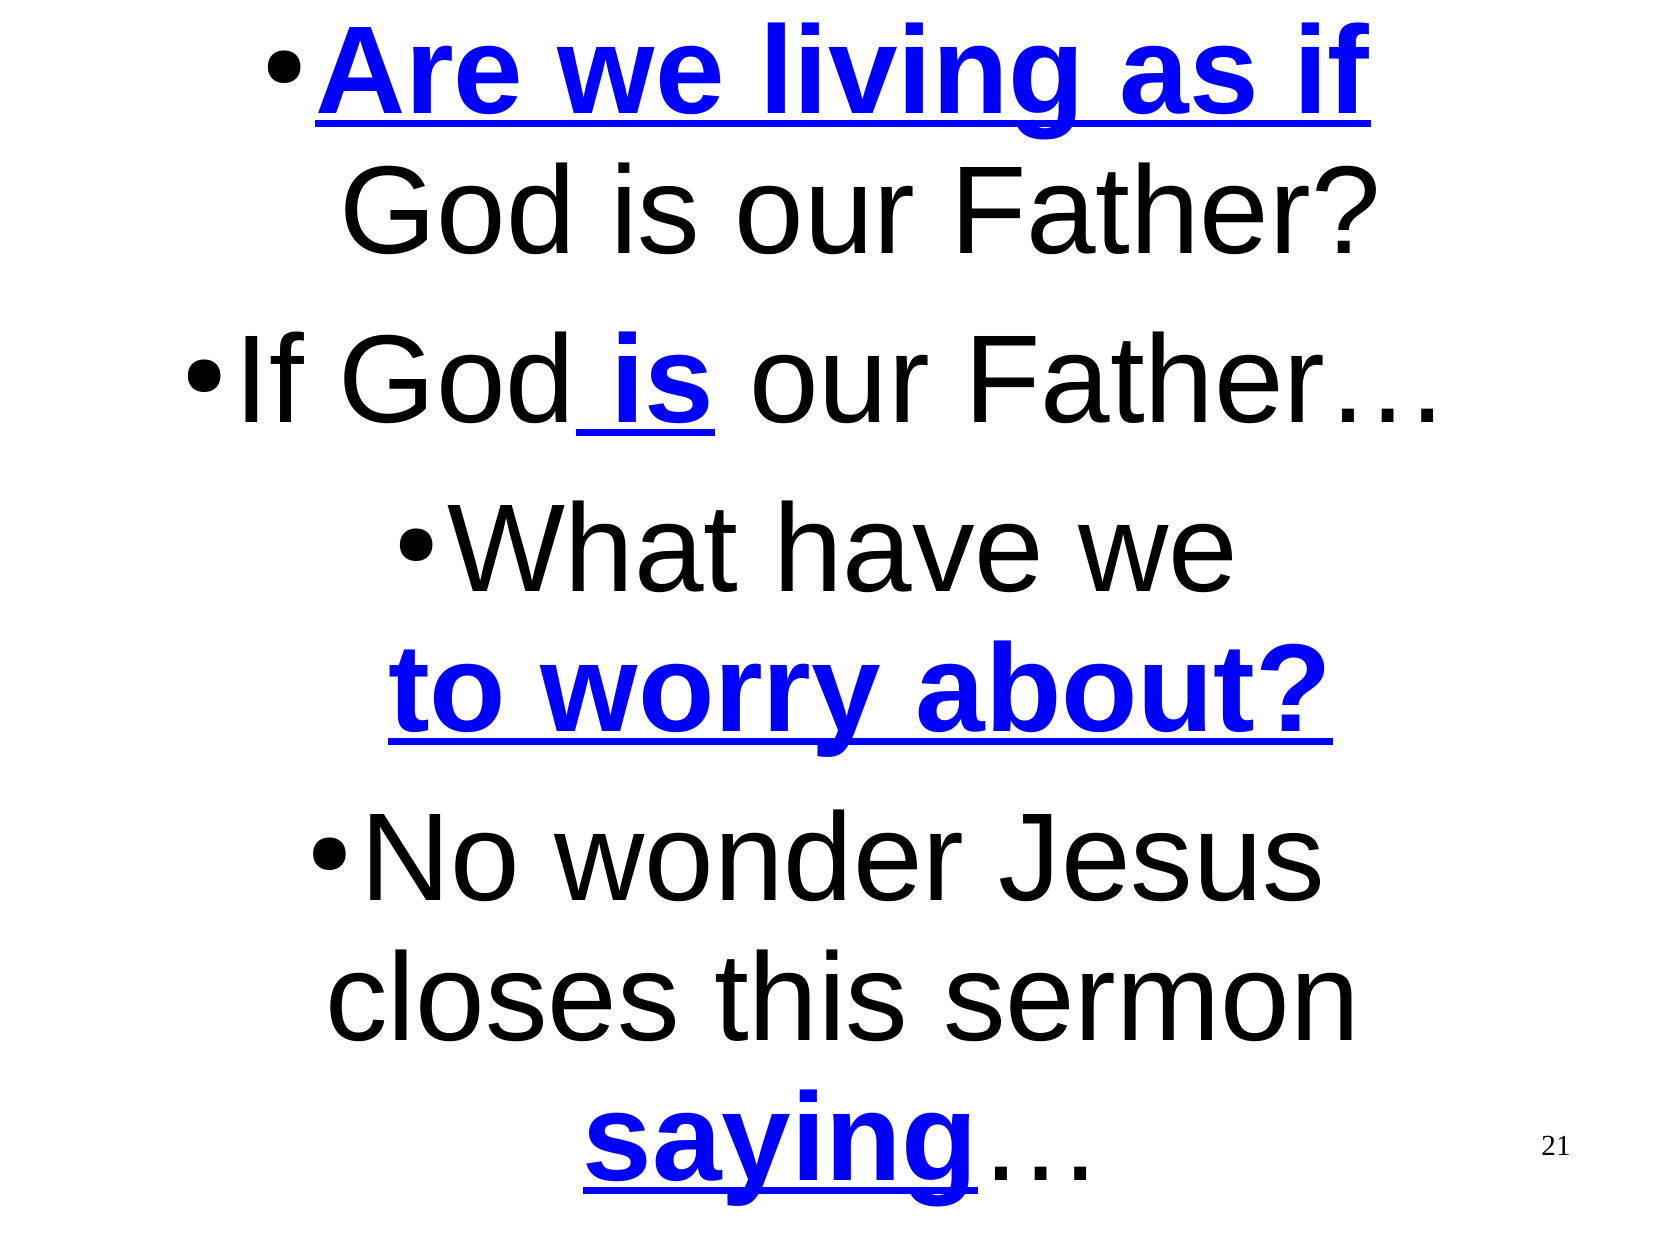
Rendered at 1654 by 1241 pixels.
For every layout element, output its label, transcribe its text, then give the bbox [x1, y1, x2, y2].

list Are we living as if God is our Father? If God is our Father… What have we to worry about? No wonder Jesus closes this sermon saying… [0, 0, 1651, 1238]
